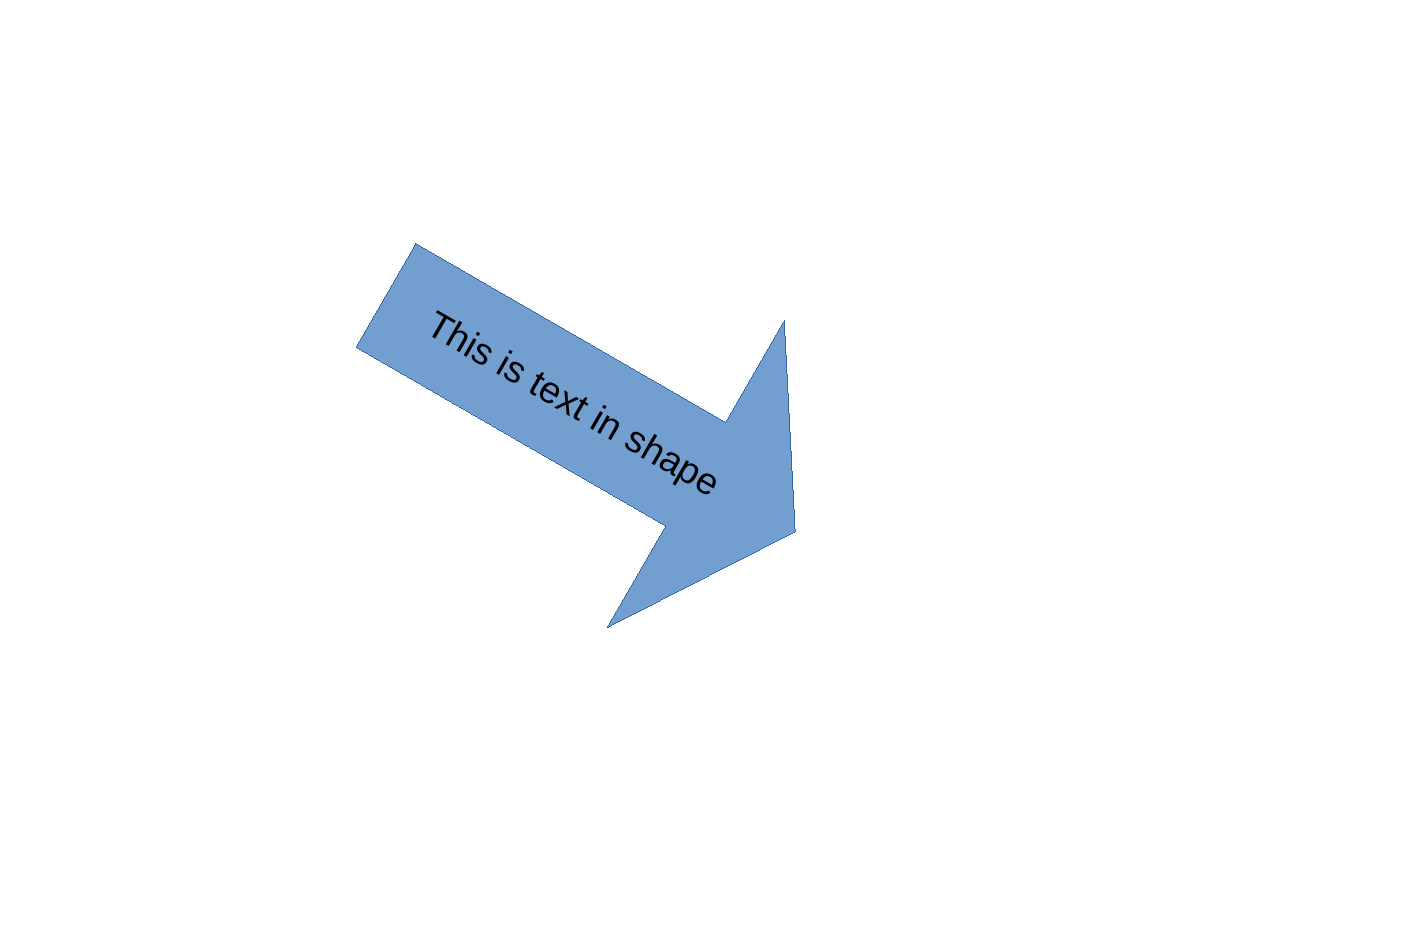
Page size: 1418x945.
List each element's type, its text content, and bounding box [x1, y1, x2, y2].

text_box This is text in shape [356, 243, 796, 628]
